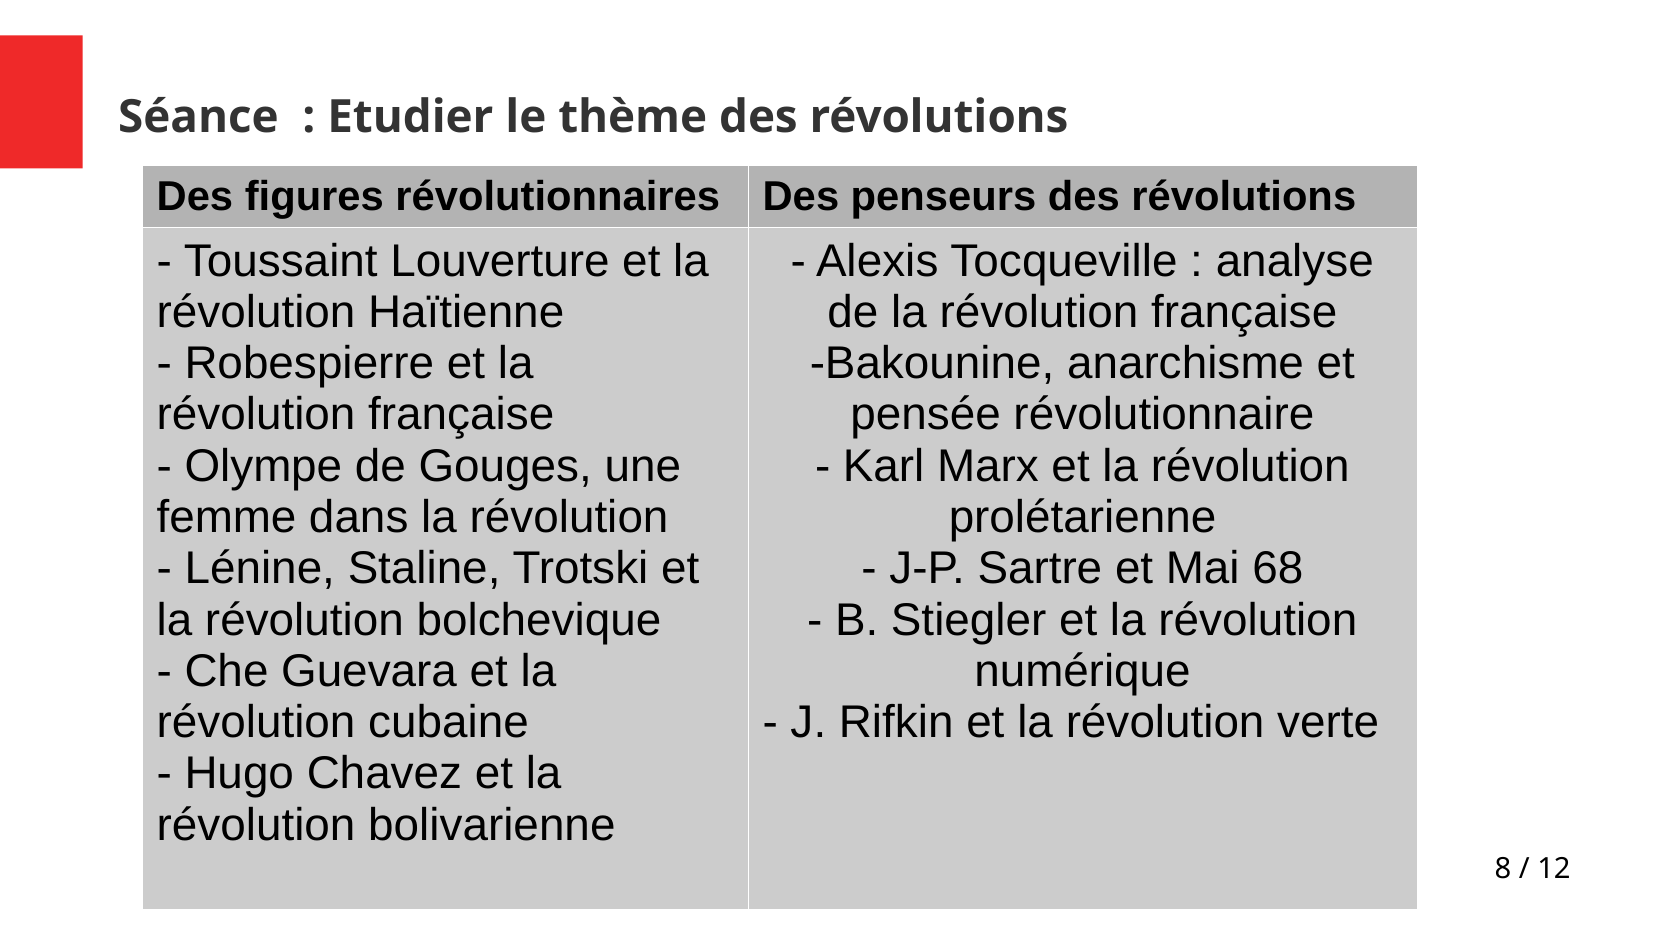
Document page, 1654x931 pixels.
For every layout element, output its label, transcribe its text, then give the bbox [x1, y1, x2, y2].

table_header Des figures révolutionnaires [143, 166, 748, 227]
table_header Des penseurs des révolutions [749, 166, 1417, 227]
table_cell - Alexis Tocqueville : analyse de la révolution française -Bakounine, anarchisme et pensée révolutionnaire - Karl Marx et la révolution prolétarienne - J-P. Sartre et Mai 68 - B. Stiegler et la révolution numérique - J. Rifkin et la révolution verte [749, 228, 1417, 909]
title Séance : Etudier le thème des révolutions [118, 37, 1571, 193]
list [82, 159, 1501, 755]
table_cell - Toussaint Louverture et la révolution Haïtienne - Robespierre et la révolution française - Olympe de Gouges, une femme dans la révolution - Lénine, Staline, Trotski et la révolution bolchevique - Che Guevara et la révolution cubaine - Hugo Chavez et la révolution bolivarienne [143, 228, 748, 909]
